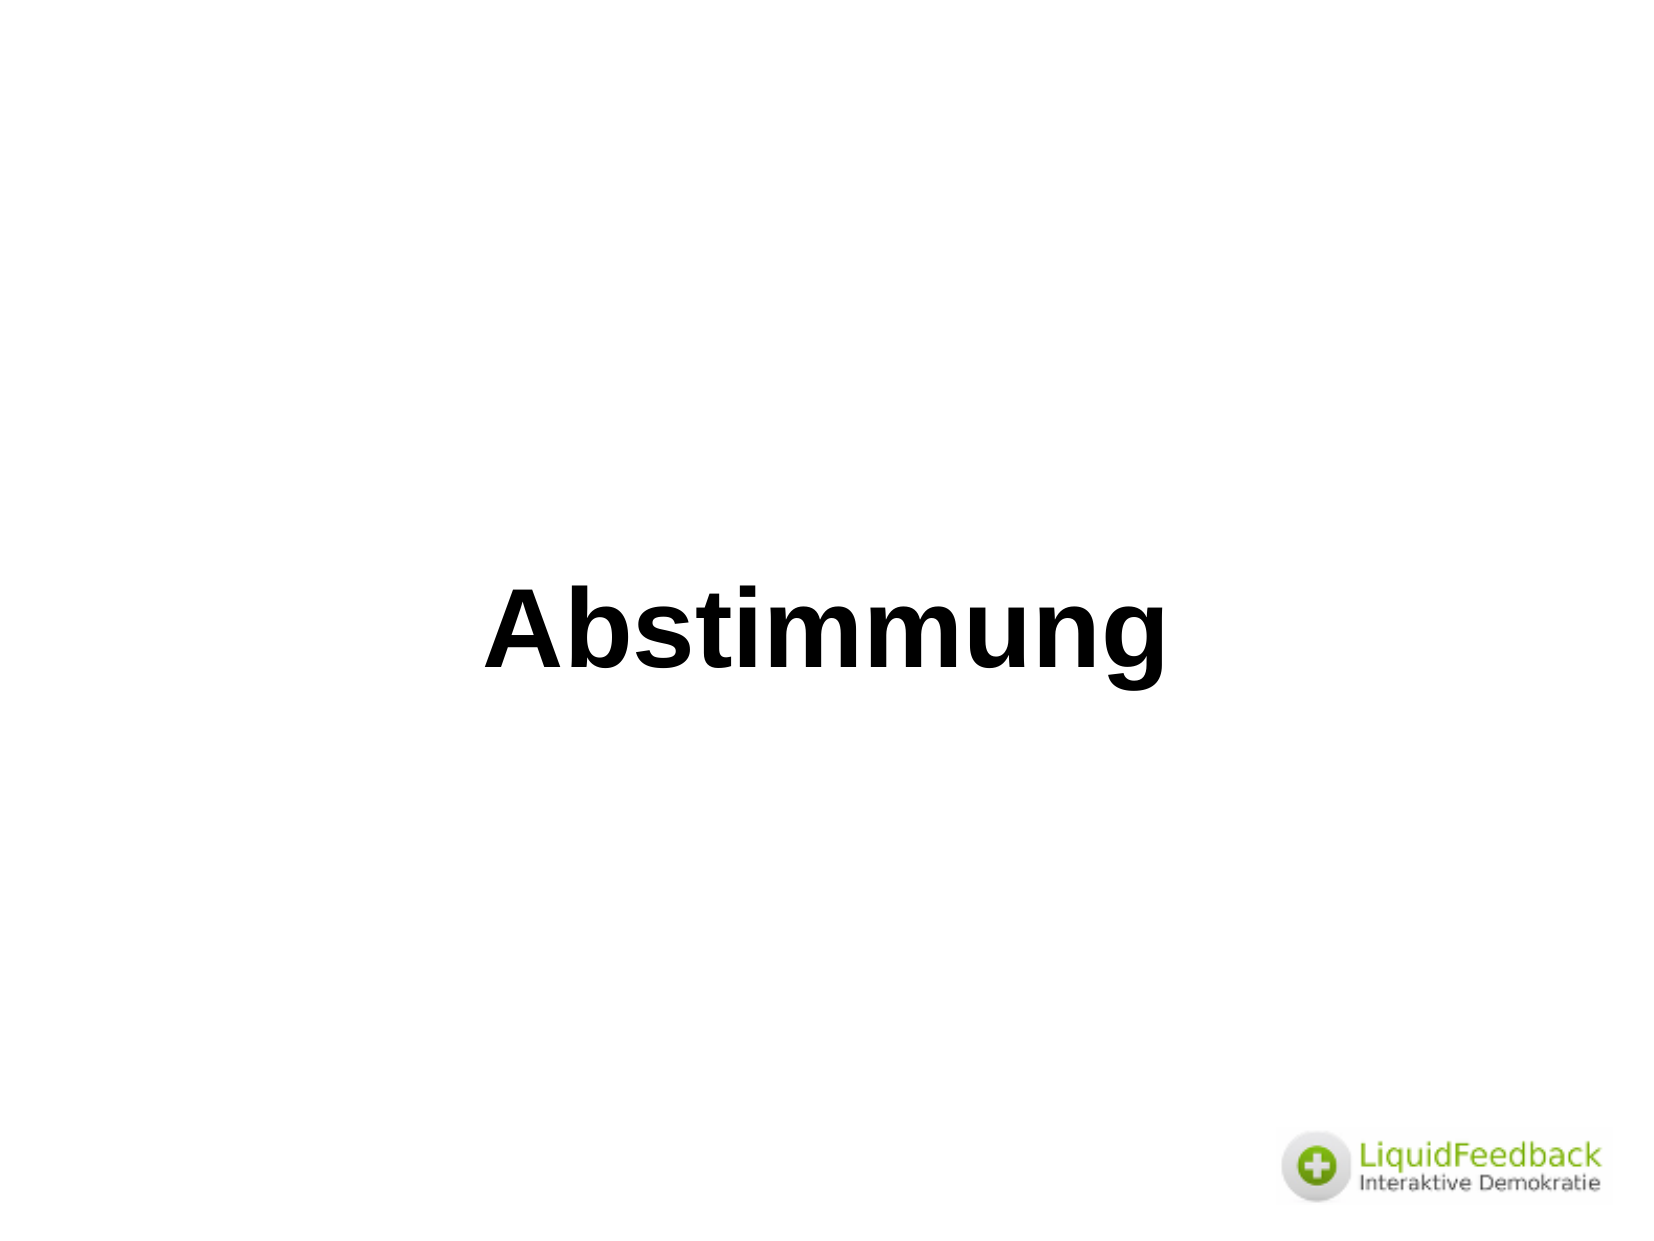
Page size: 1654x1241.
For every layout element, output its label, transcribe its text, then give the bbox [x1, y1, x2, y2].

subtitle Abstimmung [82, 147, 1571, 1109]
picture [1276, 1127, 1613, 1205]
